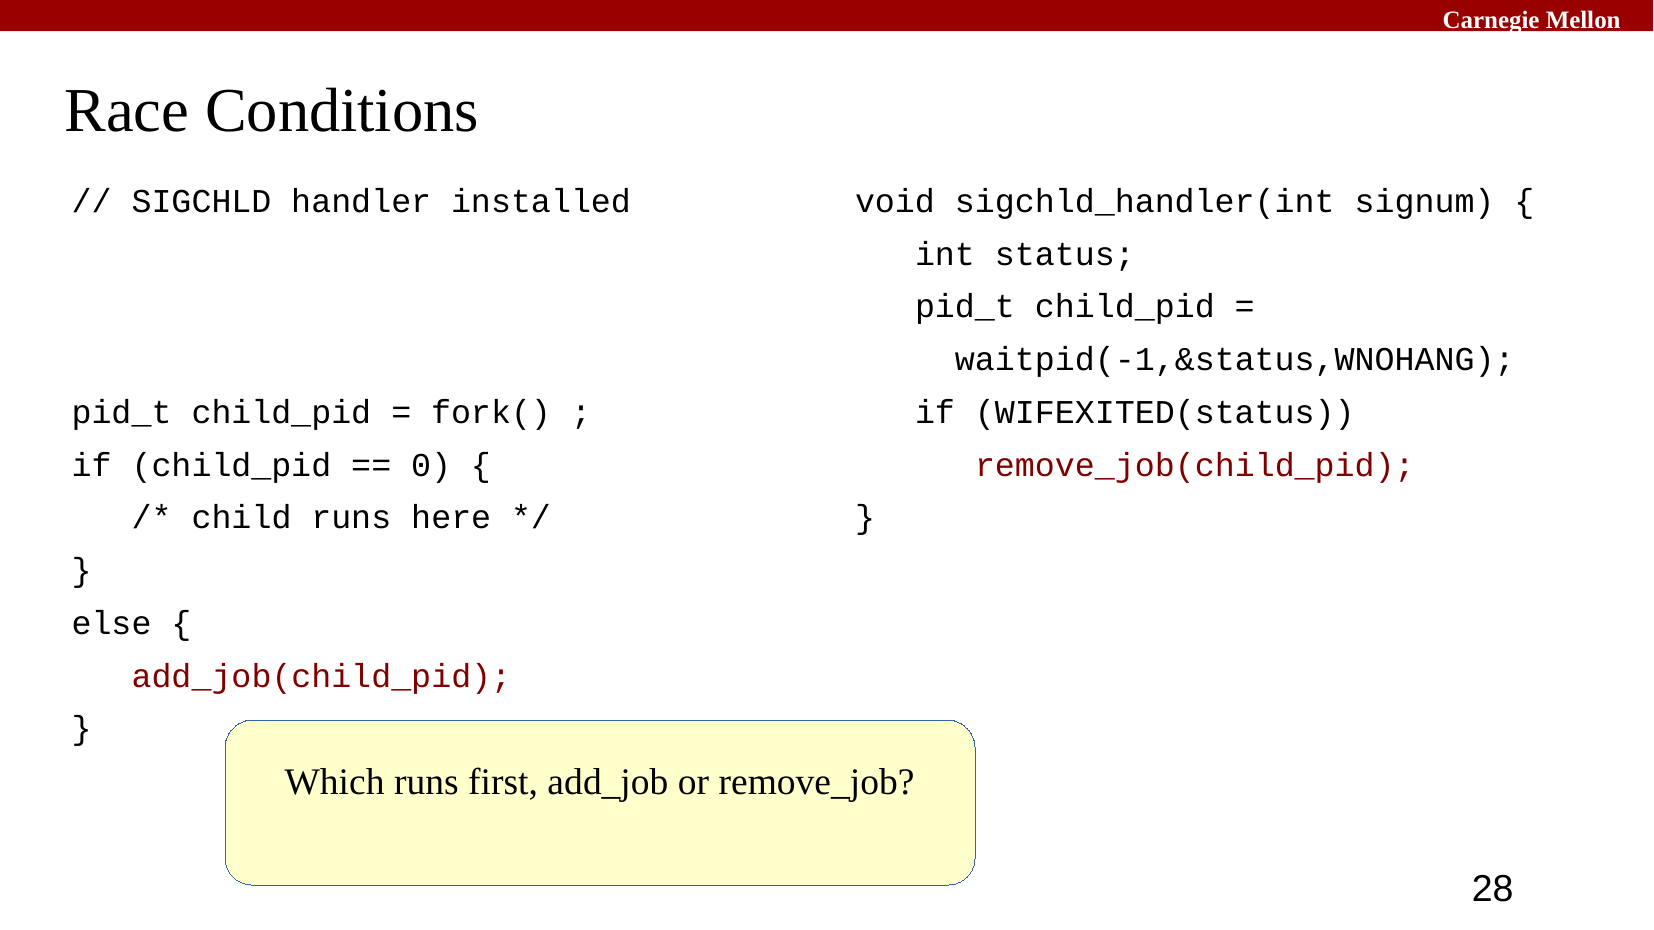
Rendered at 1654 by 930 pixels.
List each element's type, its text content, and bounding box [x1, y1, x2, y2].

text_box Which runs first, add_job or remove_job? [225, 720, 976, 886]
title Race Conditions [64, 58, 1576, 163]
list void sigchld_handler(int signum) { int status; pid_t child_pid = waitpid(-1,&status,WNOHANG); if (WIFEXITED(status)) remove_job(child_pid); } [855, 184, 1576, 859]
list // SIGCHLD handler installed pid_t child_pid = fork() ; if (child_pid == 0) { /* child runs here */ } else { add_job(child_pid); } [71, 184, 751, 859]
